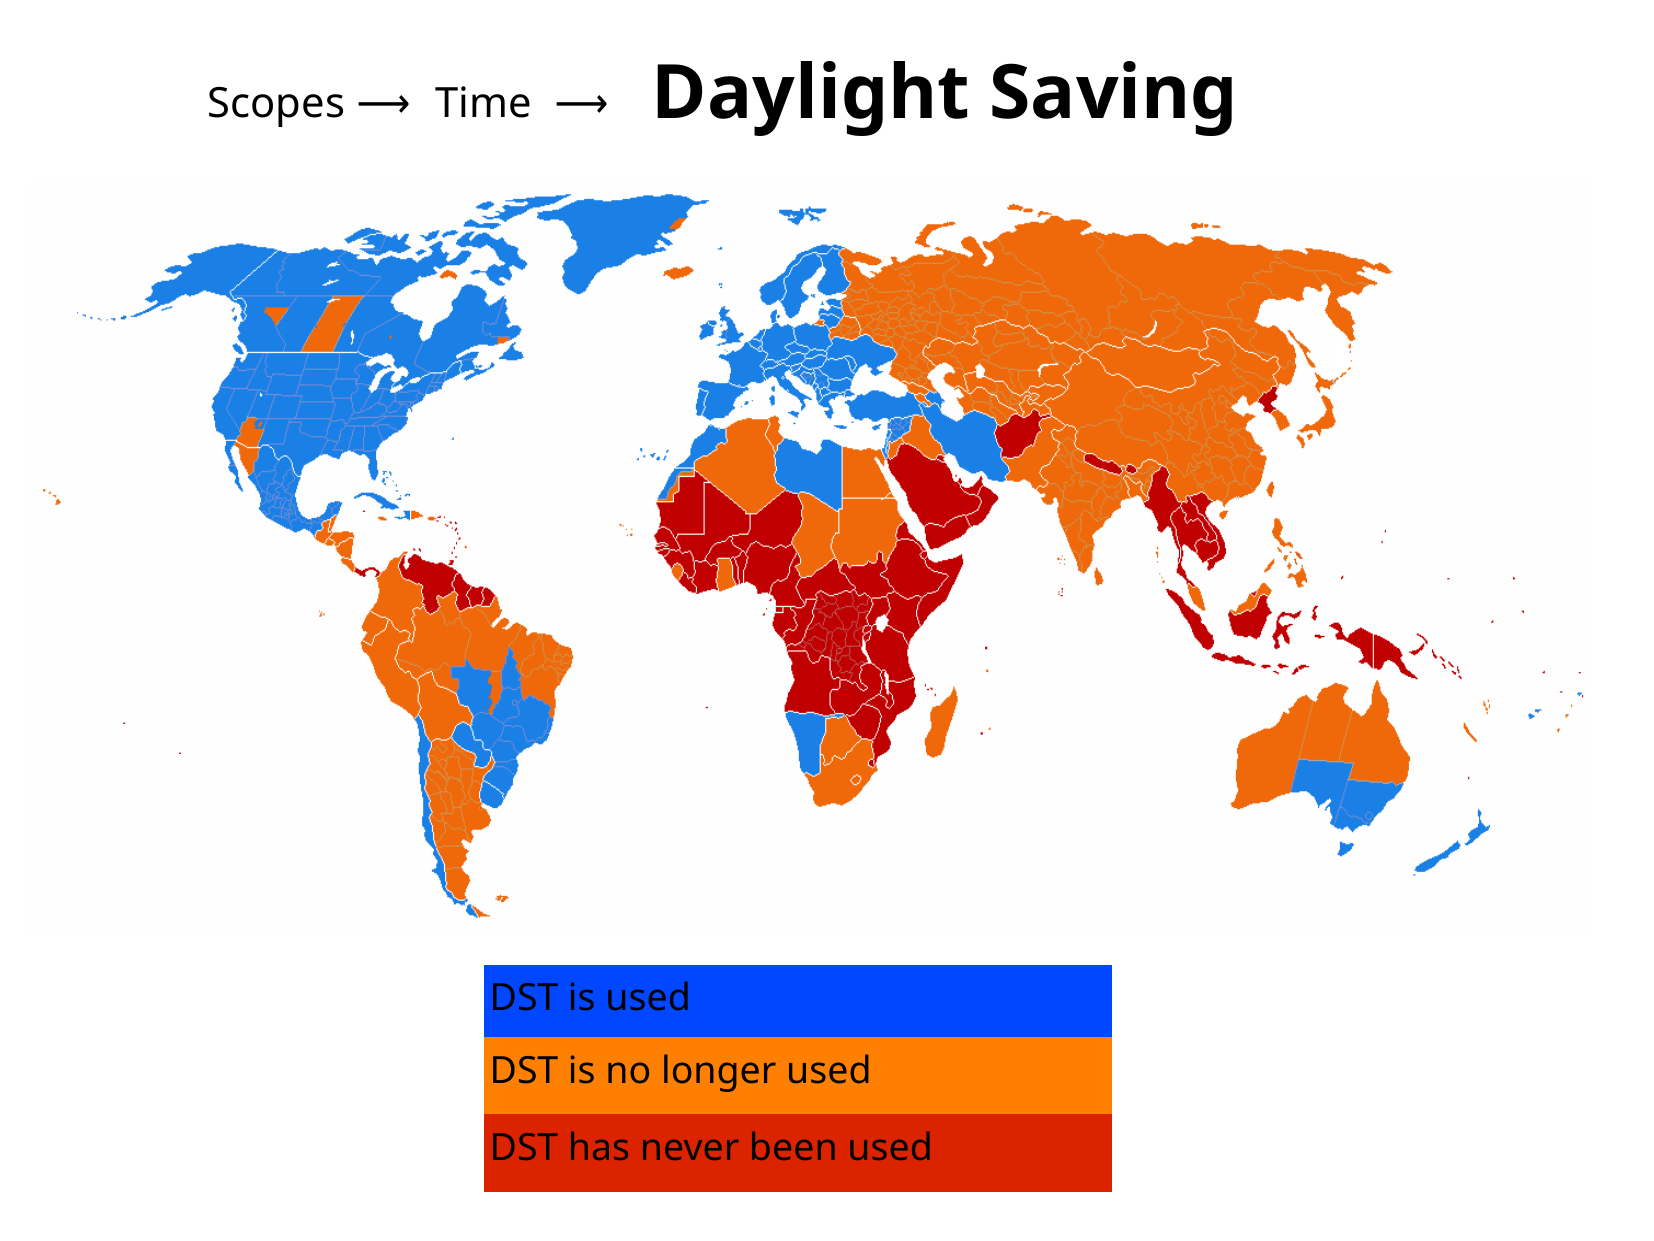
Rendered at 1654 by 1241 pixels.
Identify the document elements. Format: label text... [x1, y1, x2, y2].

text_box Scopes ⟶ Time ⟶ [192, 65, 610, 169]
table_cell DST has never been used [484, 1114, 1112, 1192]
table_header DST is used [484, 965, 1112, 1037]
table_cell DST is no longer used [484, 1037, 1112, 1114]
text_box Daylight Saving [636, 30, 1214, 181]
picture [30, 181, 1593, 937]
